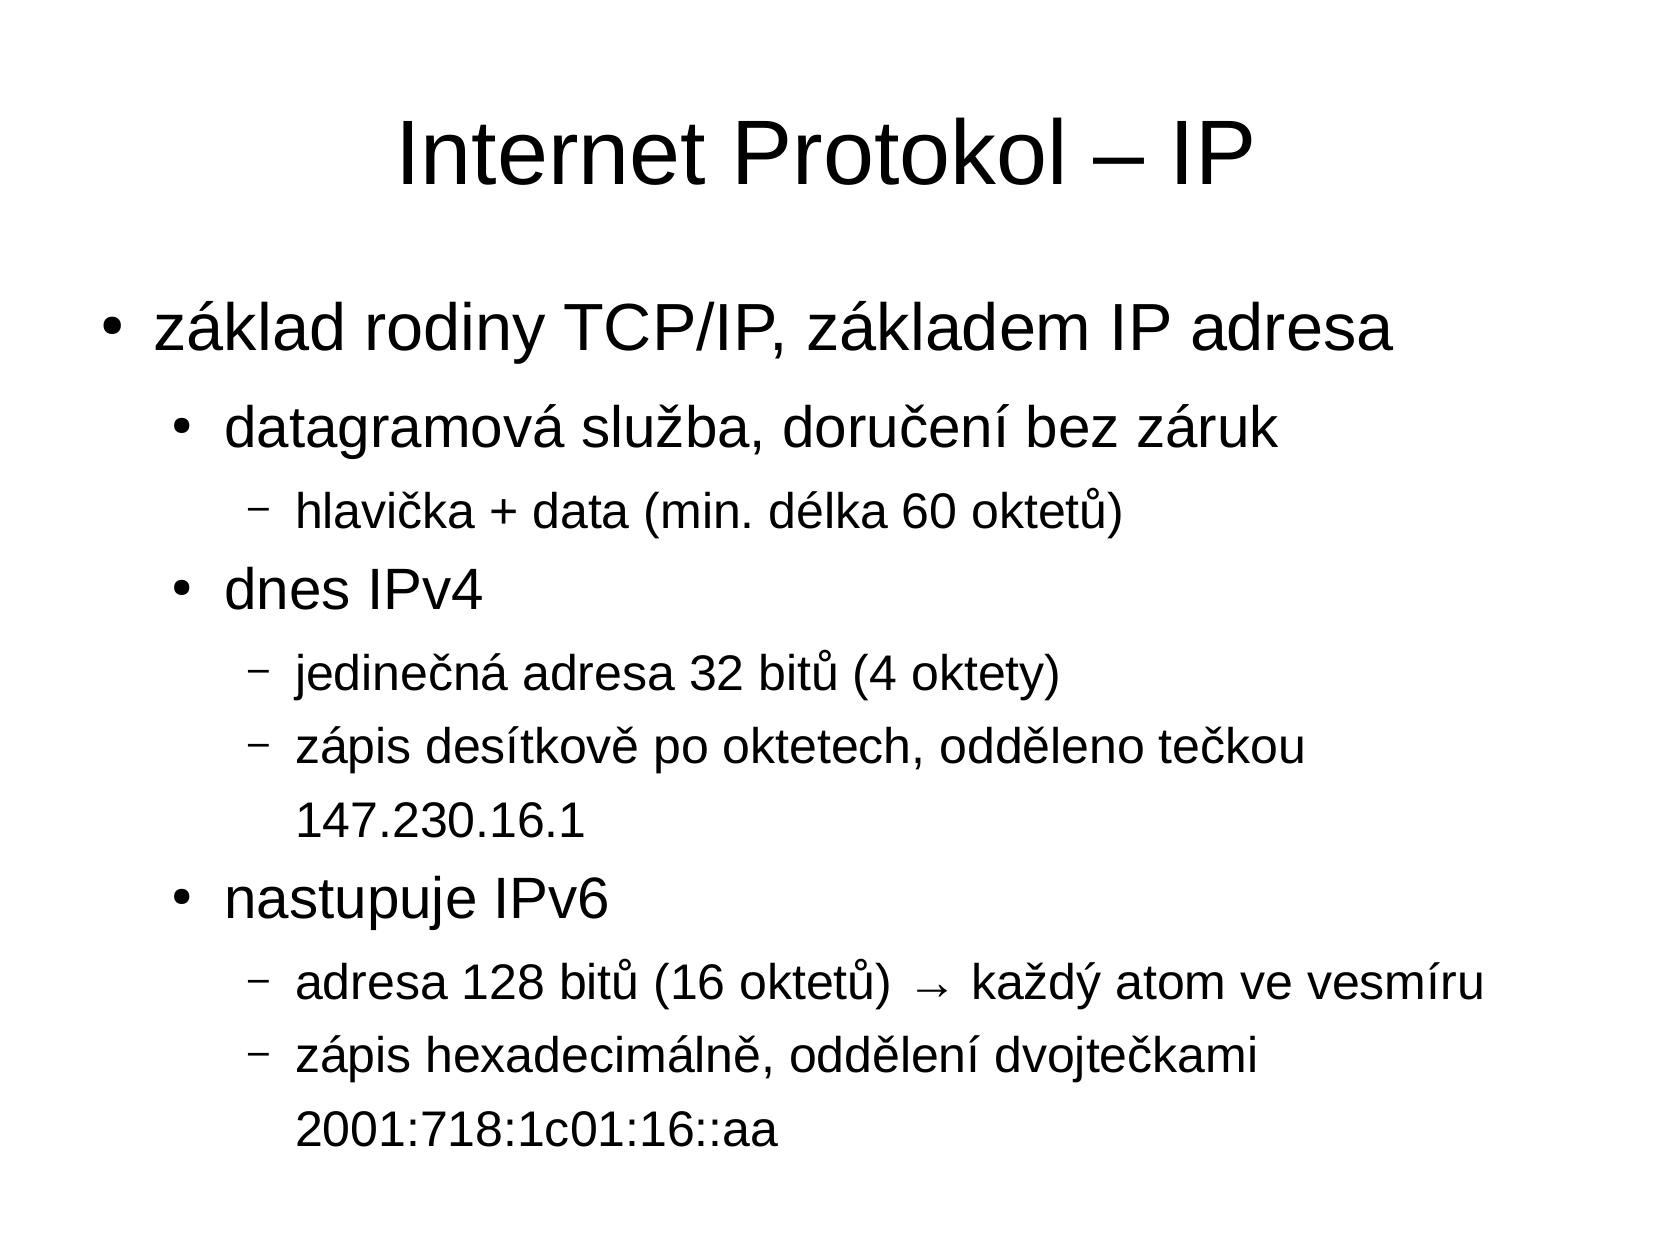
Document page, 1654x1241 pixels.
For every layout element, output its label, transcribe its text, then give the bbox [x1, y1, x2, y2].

list základ rodiny TCP/IP, základem IP adresa datagramová služba, doručení bez záruk hlavička + data (min. délka 60 oktetů) dnes IPv4 jedinečná adresa 32 bitů (4 oktety) zápis desítkově po oktetech, odděleno tečkou 147.230.16.1 nastupuje IPv6 adresa 128 bitů (16 oktetů) → každý atom ve vesmíru zápis hexadecimálně, oddělení dvojtečkami 2001:718:1c01:16::aa [82, 290, 1571, 1158]
title Internet Protokol – IP [82, 49, 1571, 257]
